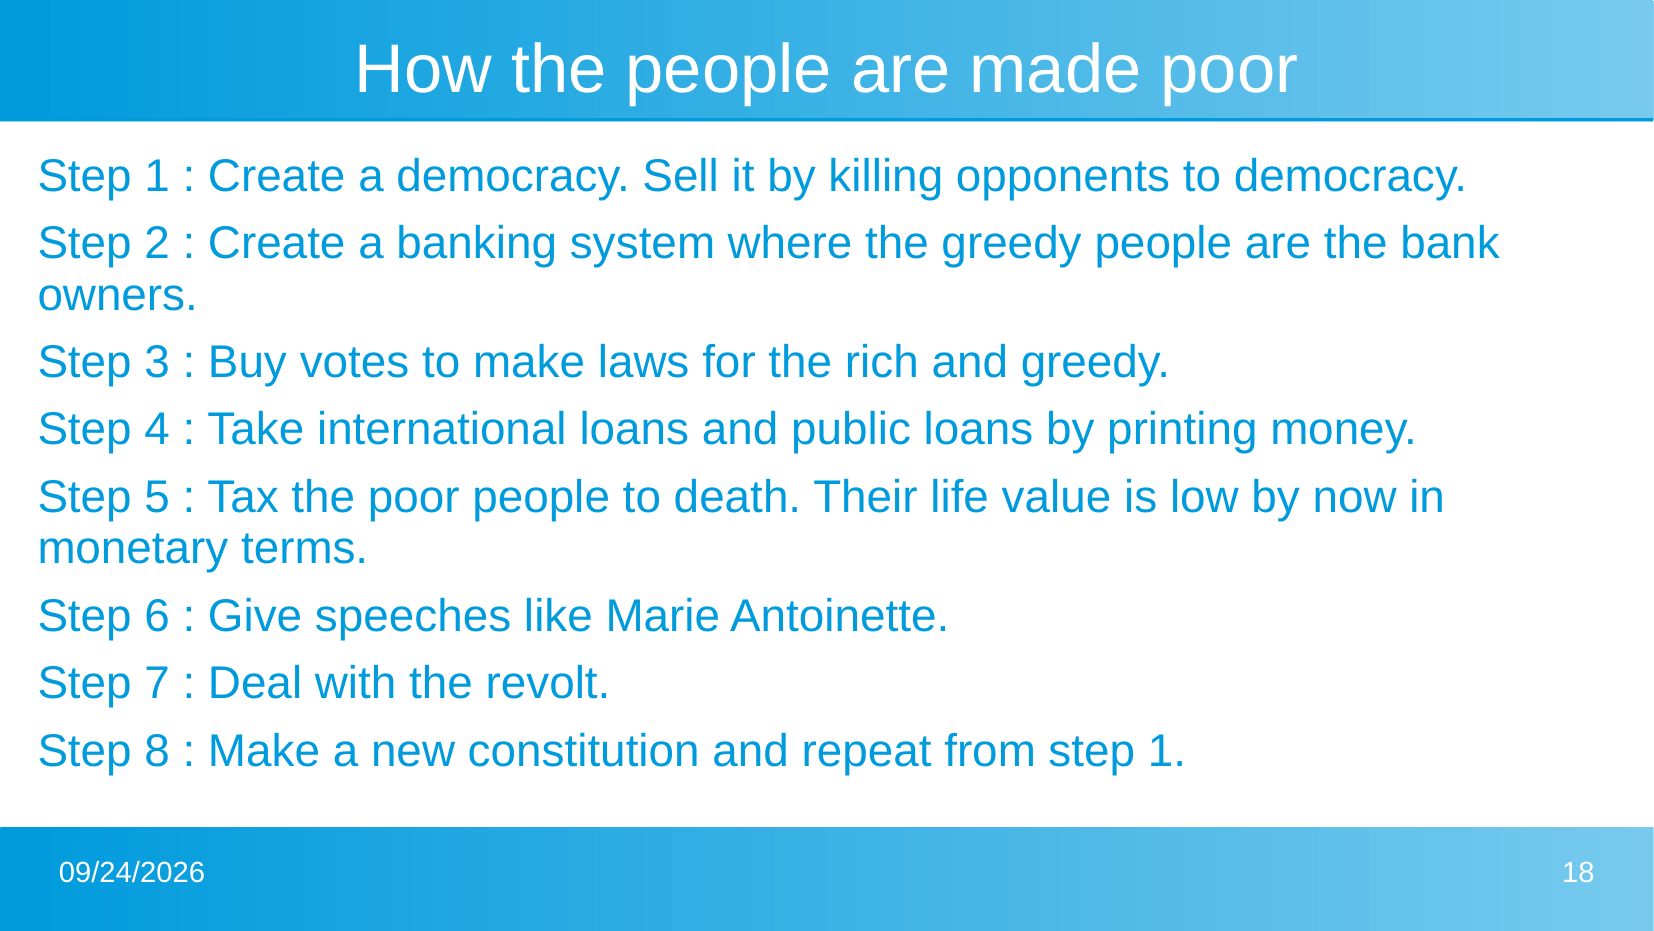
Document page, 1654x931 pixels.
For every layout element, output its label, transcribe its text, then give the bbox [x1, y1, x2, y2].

title How the people are made poor [59, 29, 1595, 108]
list Step 1 : Create a democracy. Sell it by killing opponents to democracy. Step 2 : Create a banking system where the greedy people are the bank owners. Step 3 : Buy votes to make laws for the rich and greedy. Step 4 : Take international loans and public loans by printing money. Step 5 : Tax the poor people to death. Their life value is low by now in monetary terms. Step 6 : Give speeches like Marie Antoinette. Step 7 : Deal with the revolt. Step 8 : Make a new constitution and repeat from step 1. [37, 150, 1576, 676]
